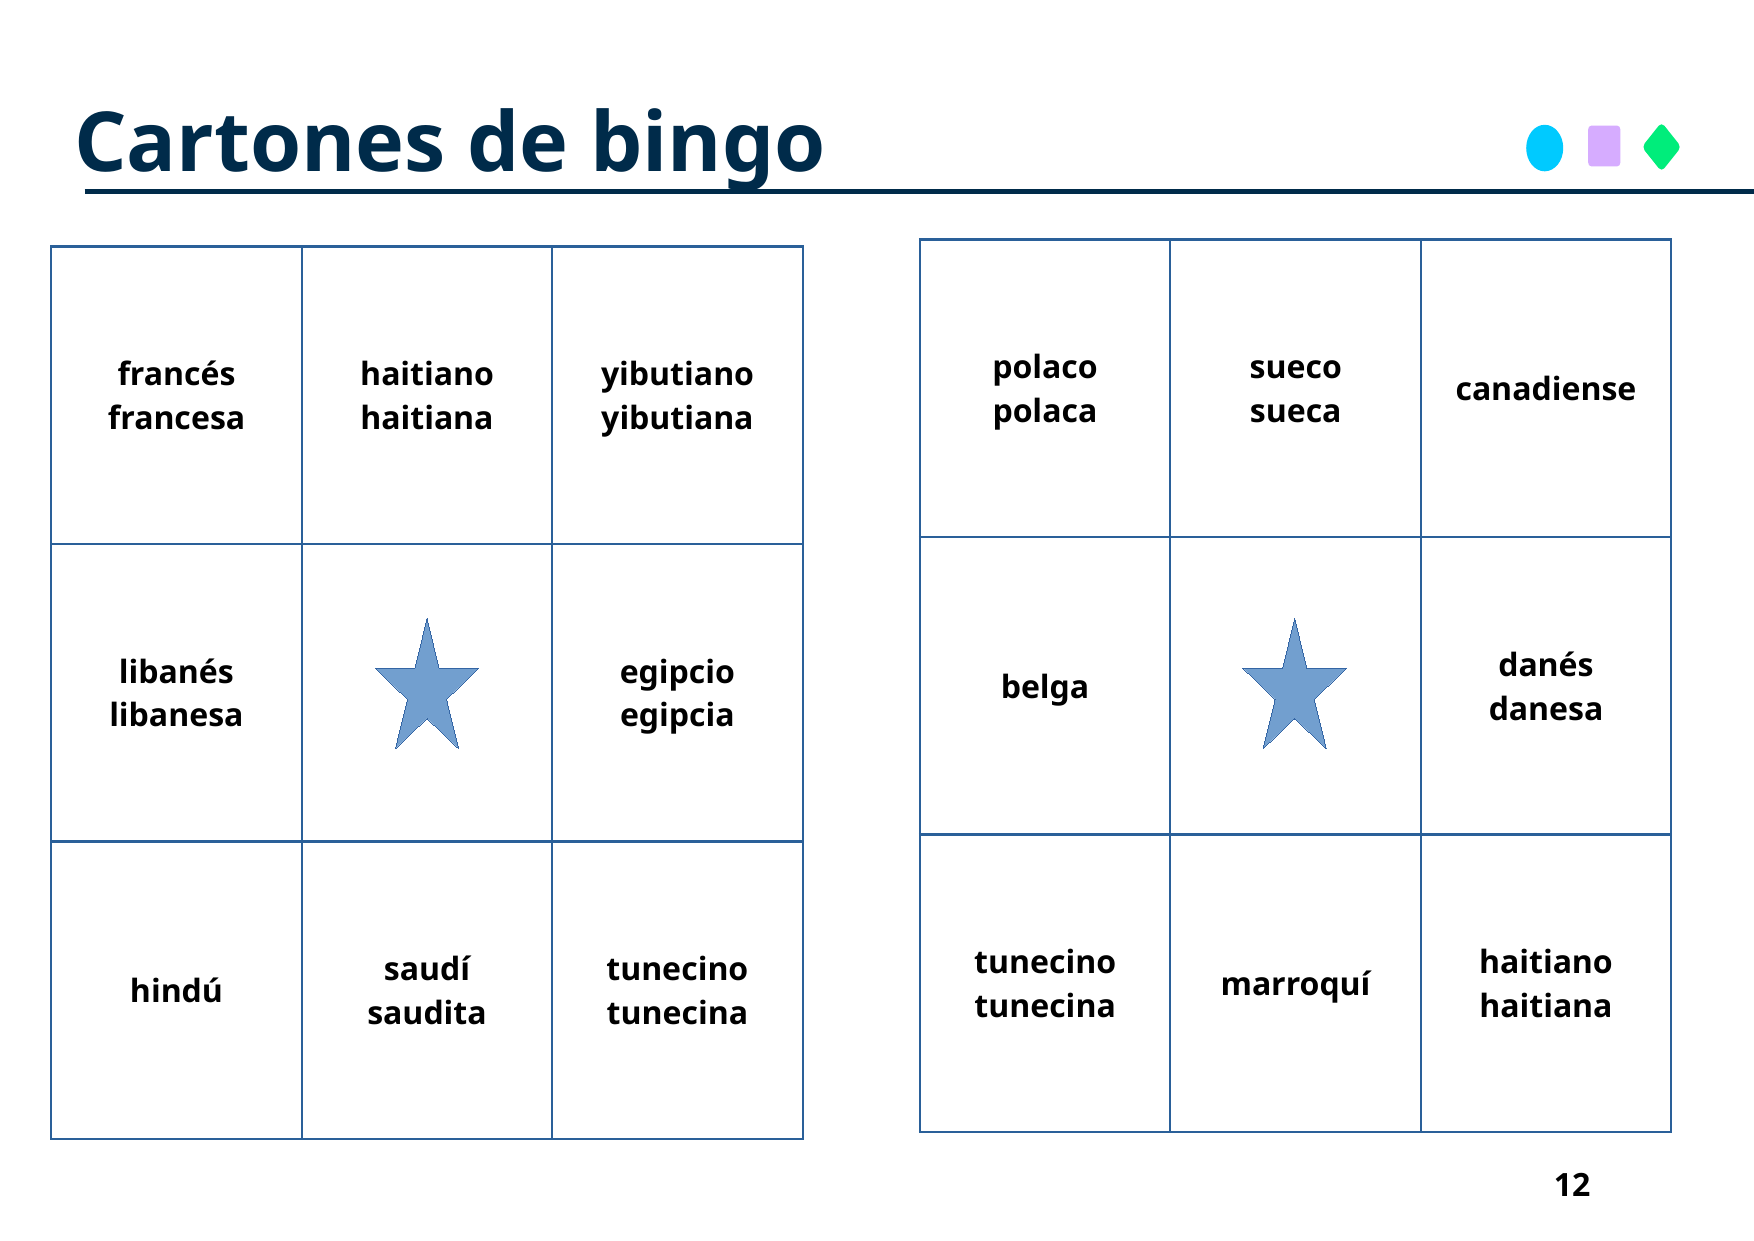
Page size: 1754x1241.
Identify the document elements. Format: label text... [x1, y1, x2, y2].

table_cell libanés libanesa [52, 545, 301, 840]
table_header canadiense [1422, 241, 1670, 536]
table_cell belga [921, 538, 1169, 833]
table_cell [1171, 538, 1420, 833]
table_header haitiano haitiana [303, 248, 551, 543]
table_cell saudí saudita [303, 843, 551, 1138]
table_cell hindú [52, 843, 301, 1138]
title Cartones de bingo [74, 32, 1404, 196]
table_header francés francesa [52, 248, 301, 543]
table_cell egipcio egipcia [553, 545, 802, 840]
text_box [1242, 618, 1347, 749]
table_header yibutiano yibutiana [553, 248, 802, 543]
table_cell tunecino tunecina [921, 836, 1169, 1131]
table_cell [303, 545, 551, 840]
text_box [375, 618, 479, 749]
table_cell haitiano haitiana [1422, 836, 1670, 1131]
table_cell danés danesa [1422, 538, 1670, 833]
table_cell marroquí [1171, 836, 1420, 1131]
table_header polaco polaca [921, 241, 1169, 536]
table_cell tunecino tunecina [553, 843, 802, 1138]
table_header sueco sueca [1171, 241, 1420, 536]
